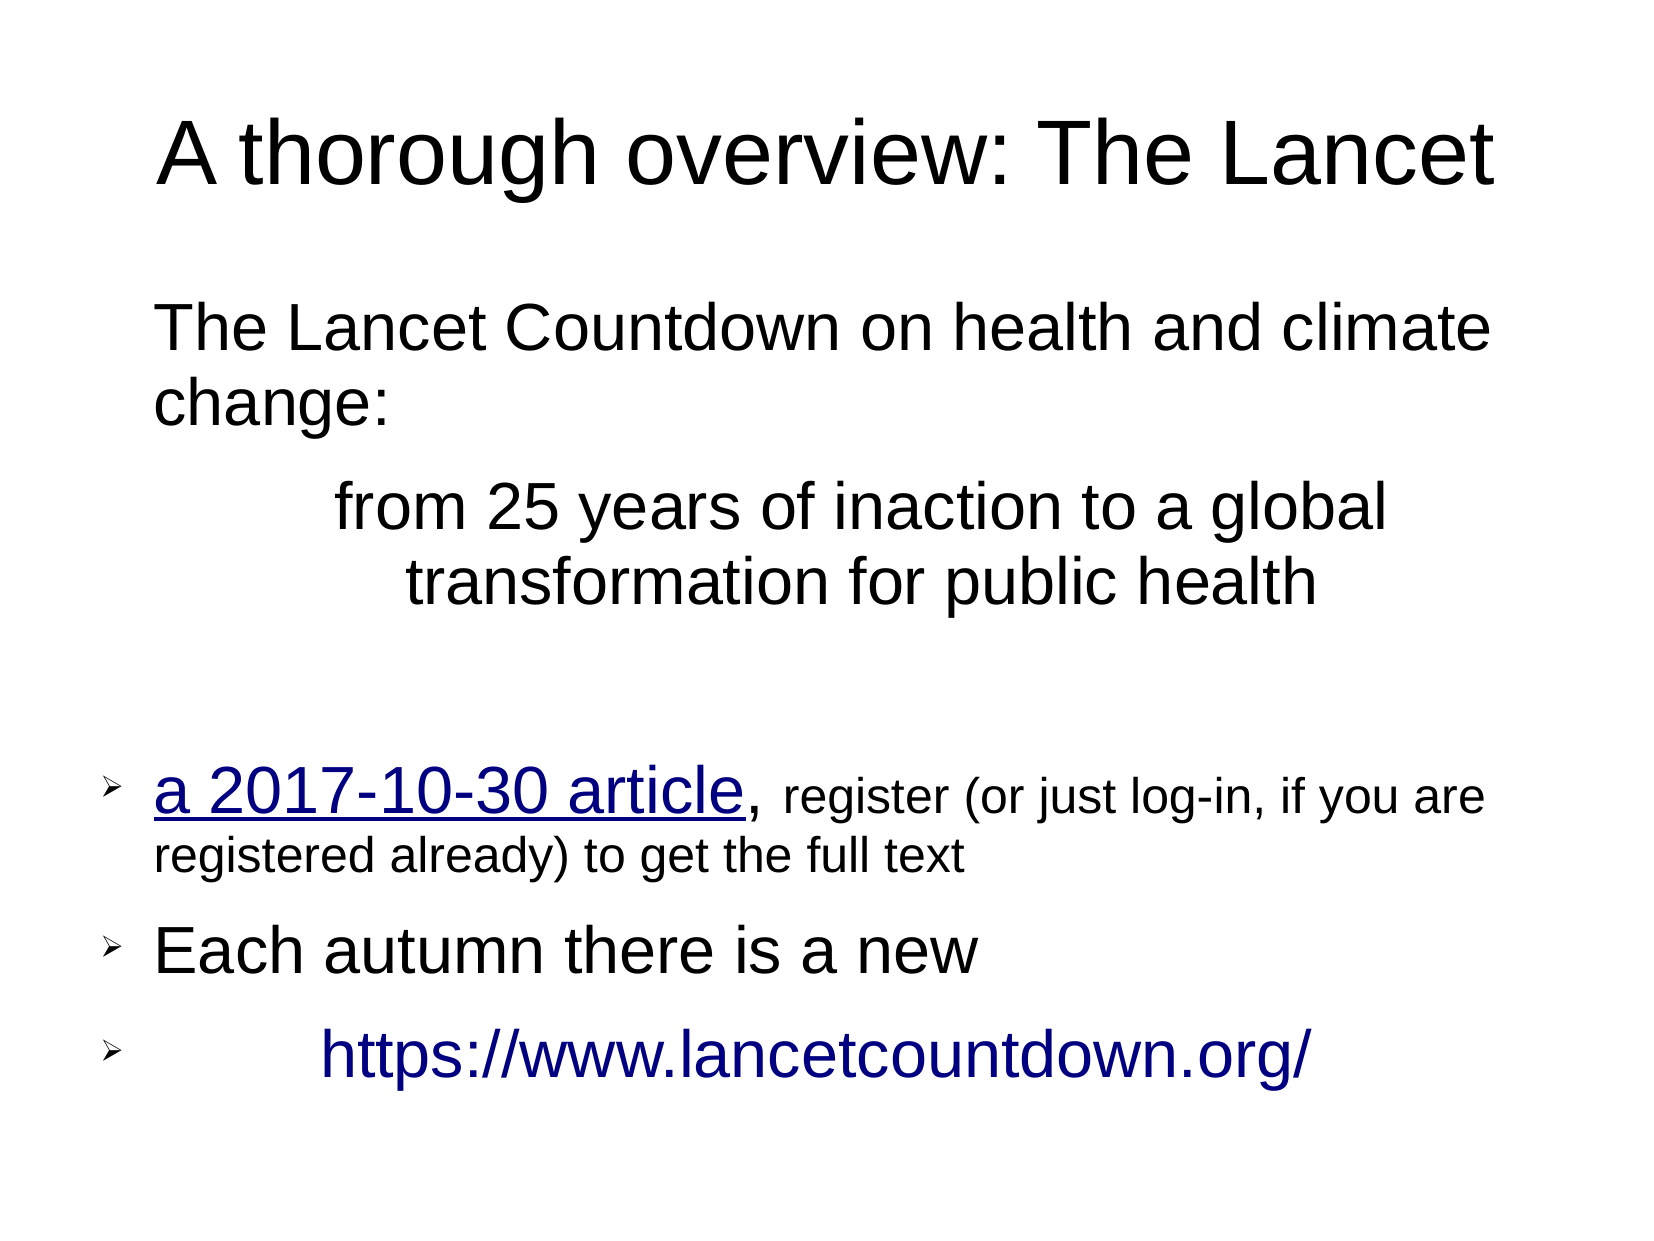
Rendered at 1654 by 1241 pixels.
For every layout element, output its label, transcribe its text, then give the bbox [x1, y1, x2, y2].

list The Lancet Countdown on health and climate change: from 25 years of inaction to a global transformation for public health a 2017-10-30 article, register (or just log-in, if you are registered already) to get the full text Each autumn there is a new https://www.lancetcountdown.org/ [82, 290, 1571, 1109]
title A thorough overview: The Lancet [82, 49, 1571, 257]
